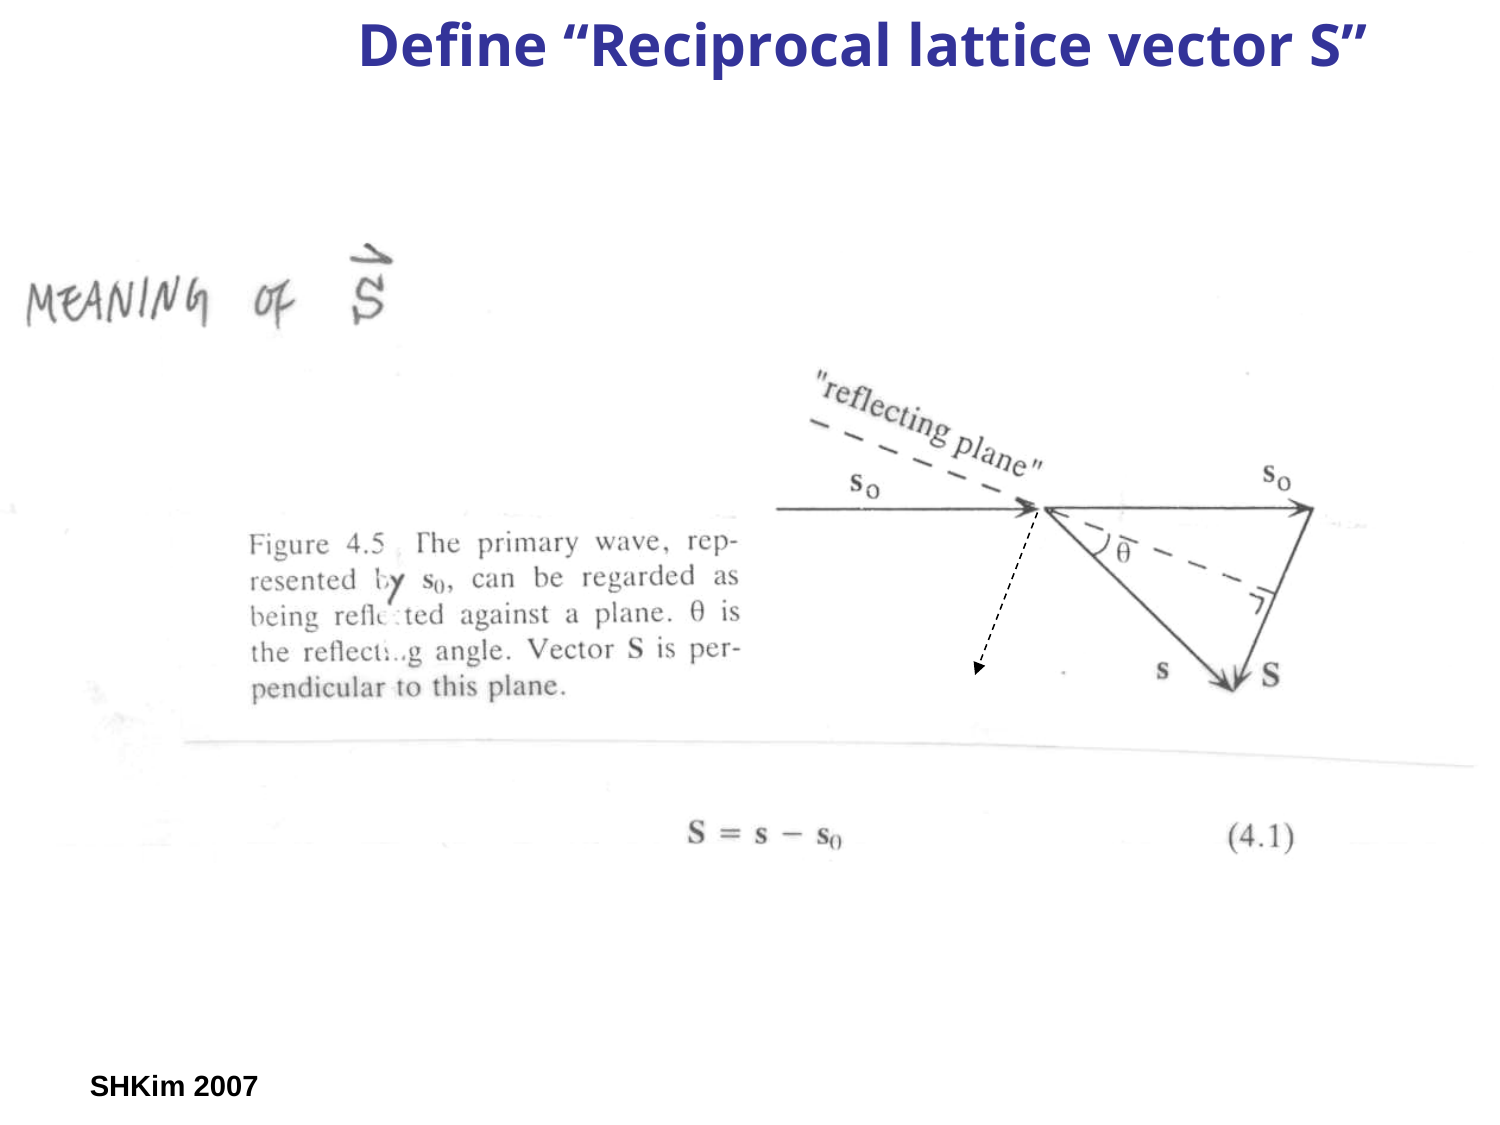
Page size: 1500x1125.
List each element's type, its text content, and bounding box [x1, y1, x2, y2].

picture [0, 224, 1500, 863]
text_box Define “Reciprocal lattice vector S” [342, 0, 1383, 86]
